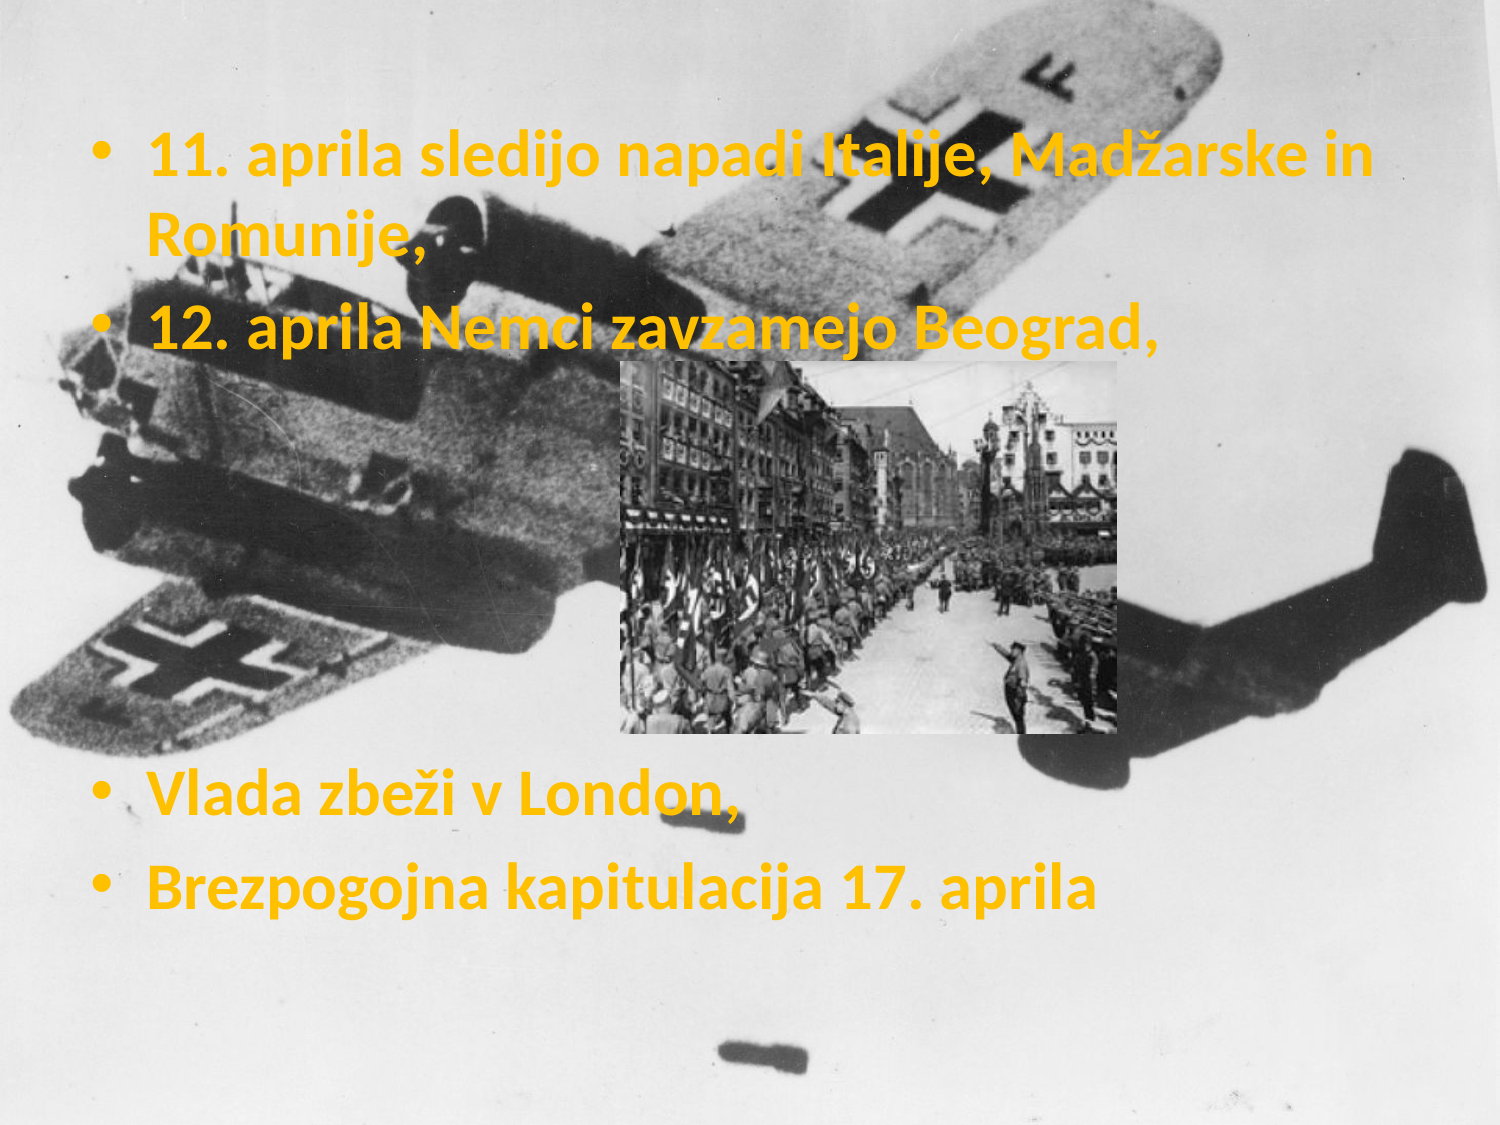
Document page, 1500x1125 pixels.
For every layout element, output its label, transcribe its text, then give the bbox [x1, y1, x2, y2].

picture [0, 0, 1500, 1125]
list 11. aprila sledijo napadi Italije, Madžarske in Romunije, 12. aprila Nemci zavzamejo Beograd, Vlada zbeži v London, Brezpogojna kapitulacija 17. aprila [75, 101, 1425, 1005]
